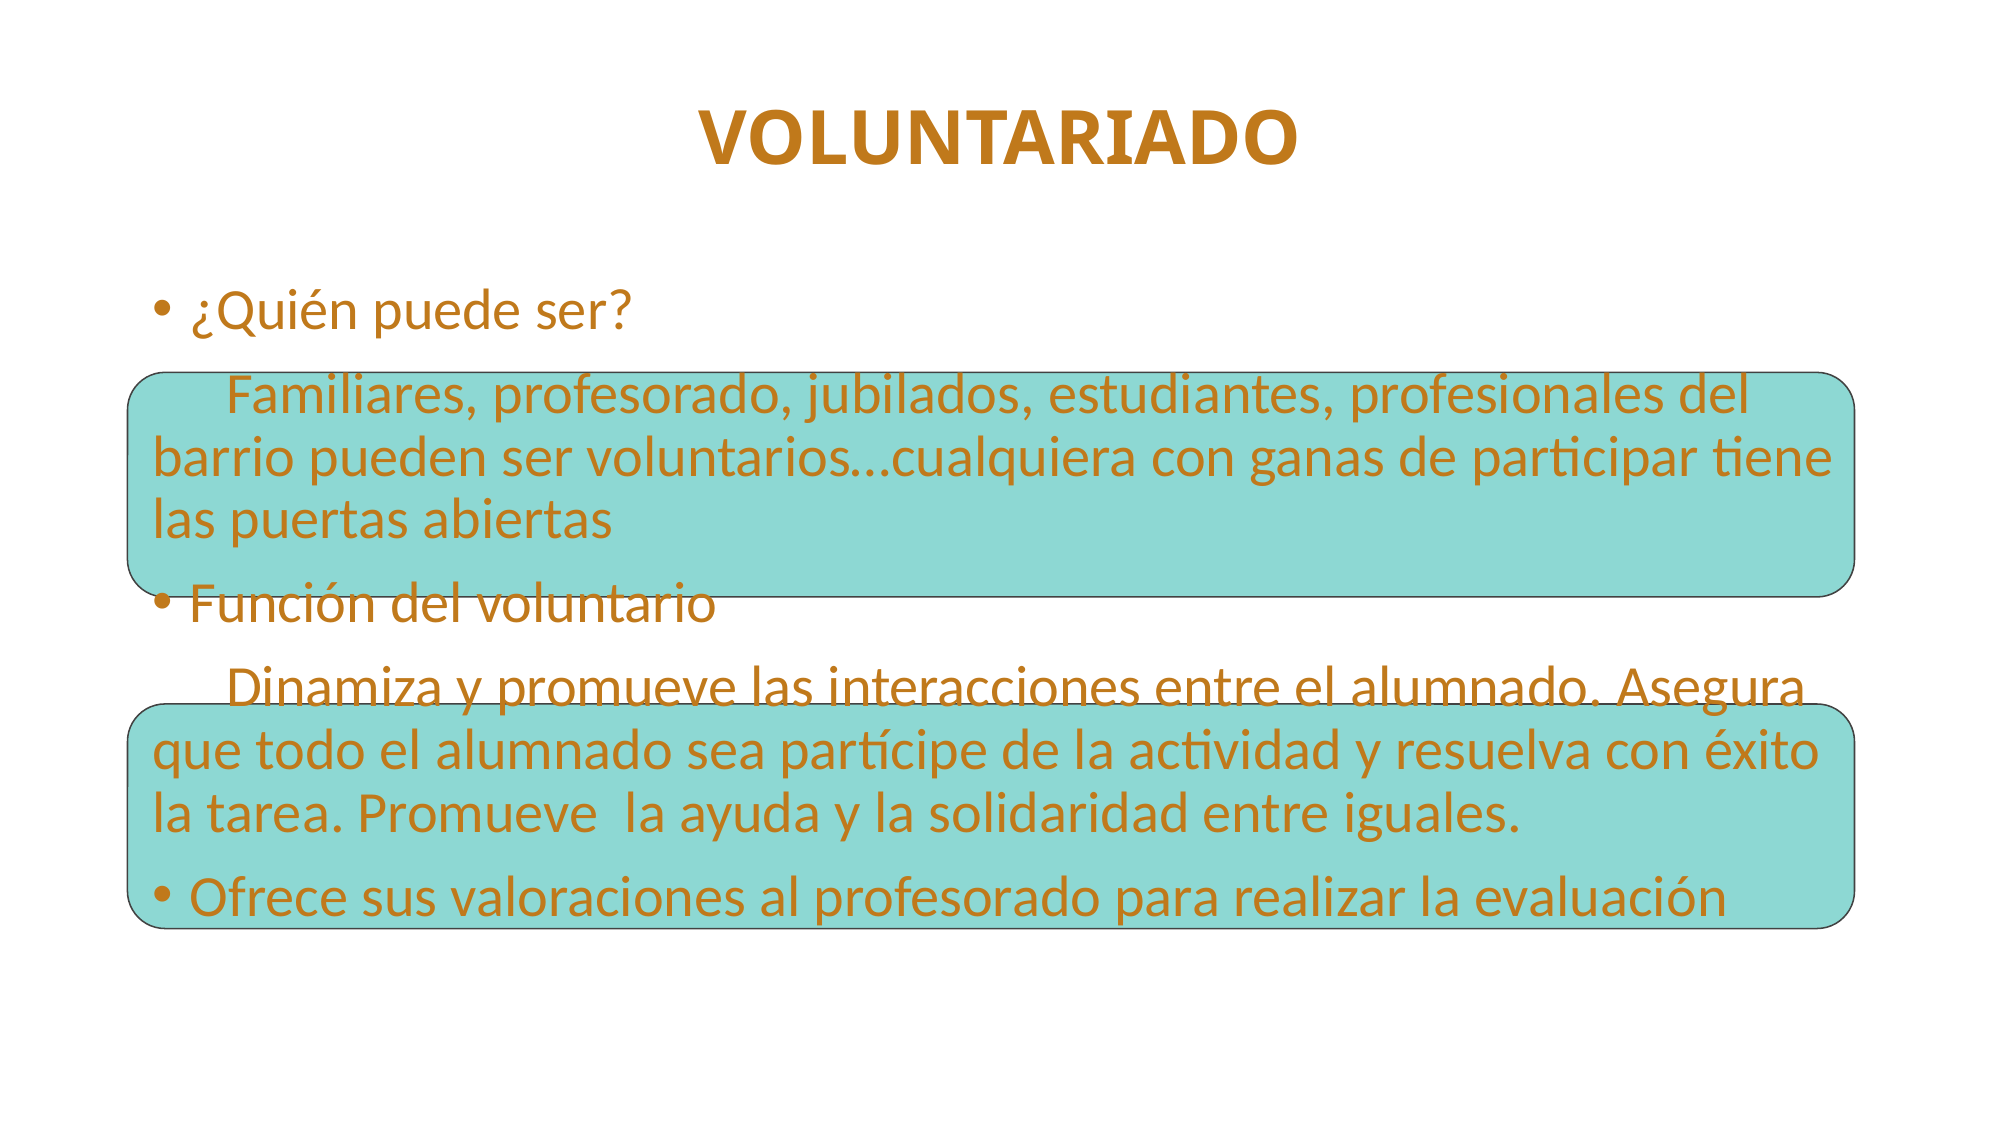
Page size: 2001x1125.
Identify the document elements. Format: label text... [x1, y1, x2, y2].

title VOLUNTARIADO [137, 63, 1863, 217]
text_box [127, 716, 137, 916]
list ¿Quién puede ser? Familiares, profesorado, jubilados, estudiantes, profesionales del barrio pueden ser voluntarios…cualquiera con ganas de participar tiene las puertas abiertas Función del voluntario Dinamiza y promueve las interacciones entre el alumnado. Asegura que todo el alumnado sea partícipe de la actividad y resuelva con éxito la tarea. Promueve la ayuda y la solidaridad entre iguales. Ofrece sus valoraciones al profesorado para realizar la evaluación [137, 271, 1863, 986]
text_box [127, 385, 137, 585]
